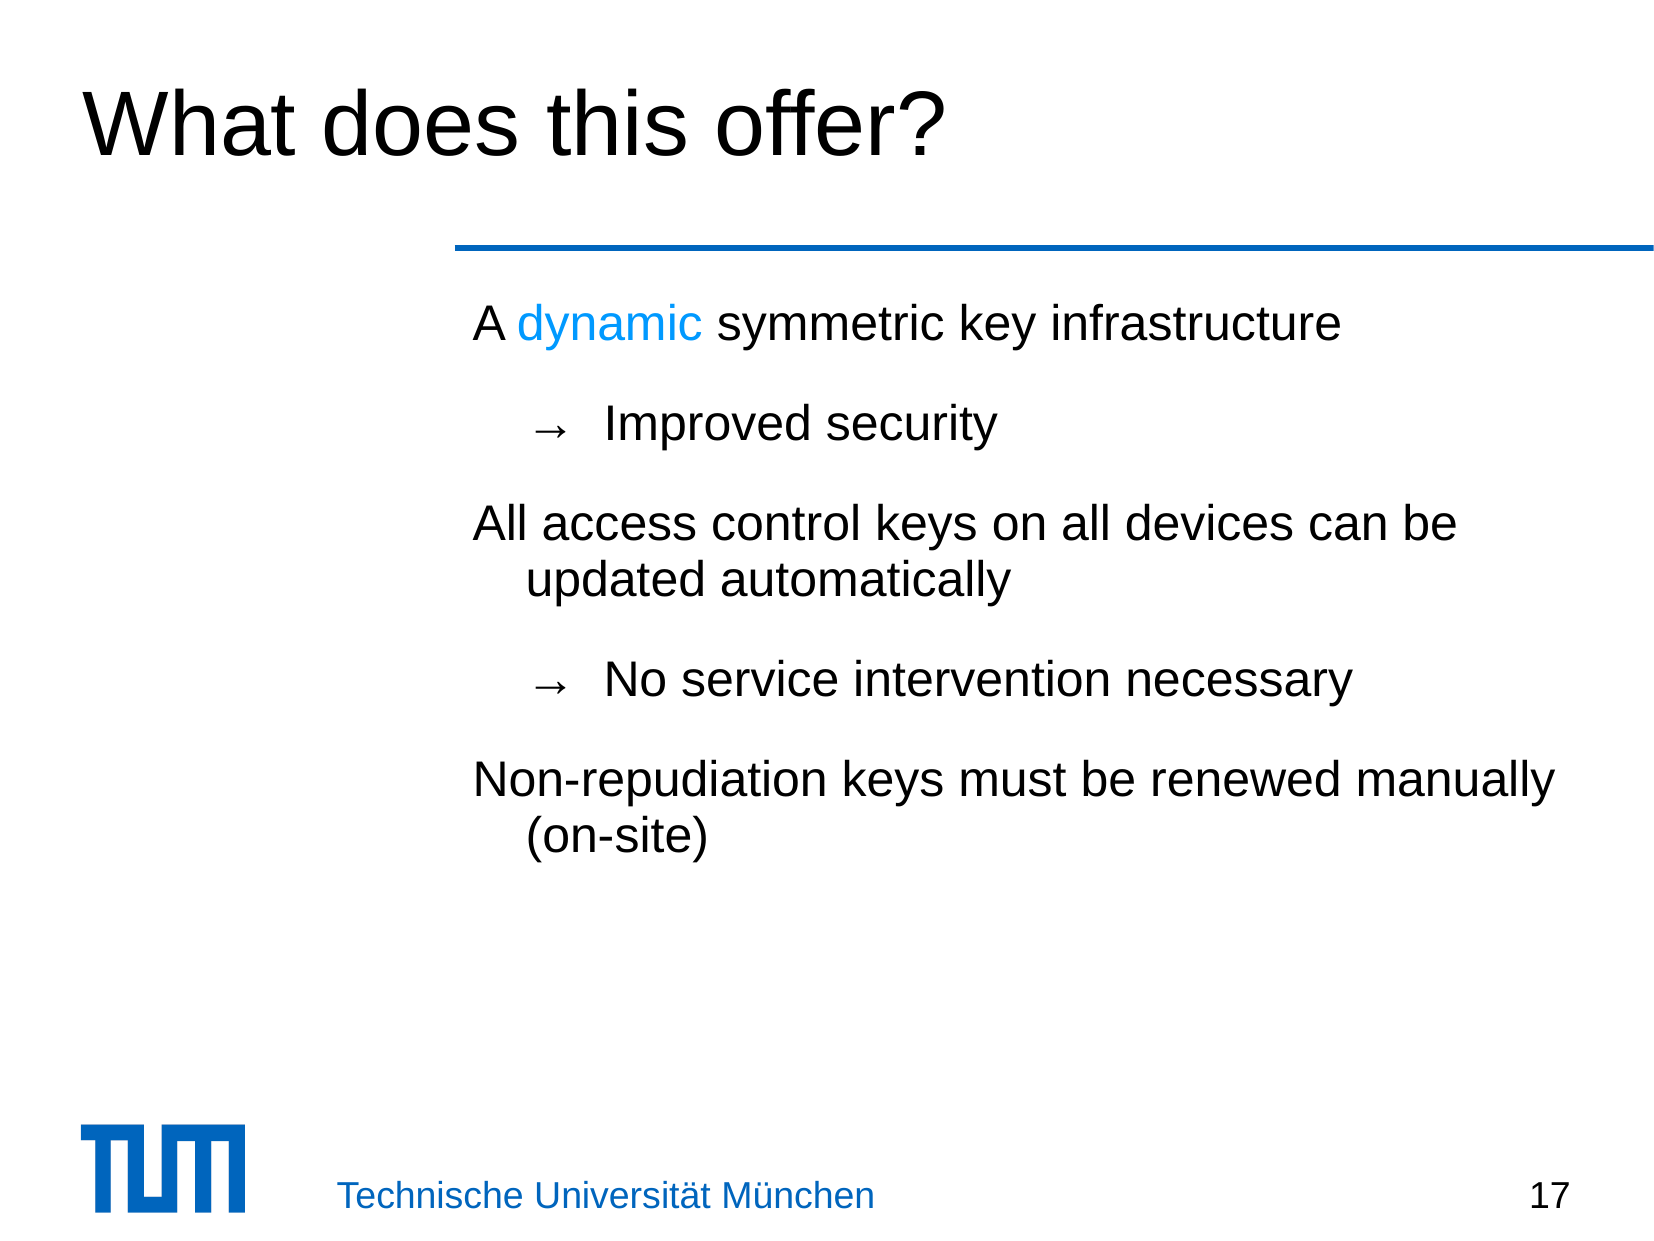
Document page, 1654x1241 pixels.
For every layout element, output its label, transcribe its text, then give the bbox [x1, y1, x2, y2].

picture [80, 1124, 245, 1213]
title What does this offer? [82, 19, 1571, 228]
list A dynamic symmetric key infrastructure → Improved security All access control keys on all devices can be updated automatically → No service intervention necessary Non-repudiation keys must be renewed manually (on-site) [454, 295, 1571, 1114]
